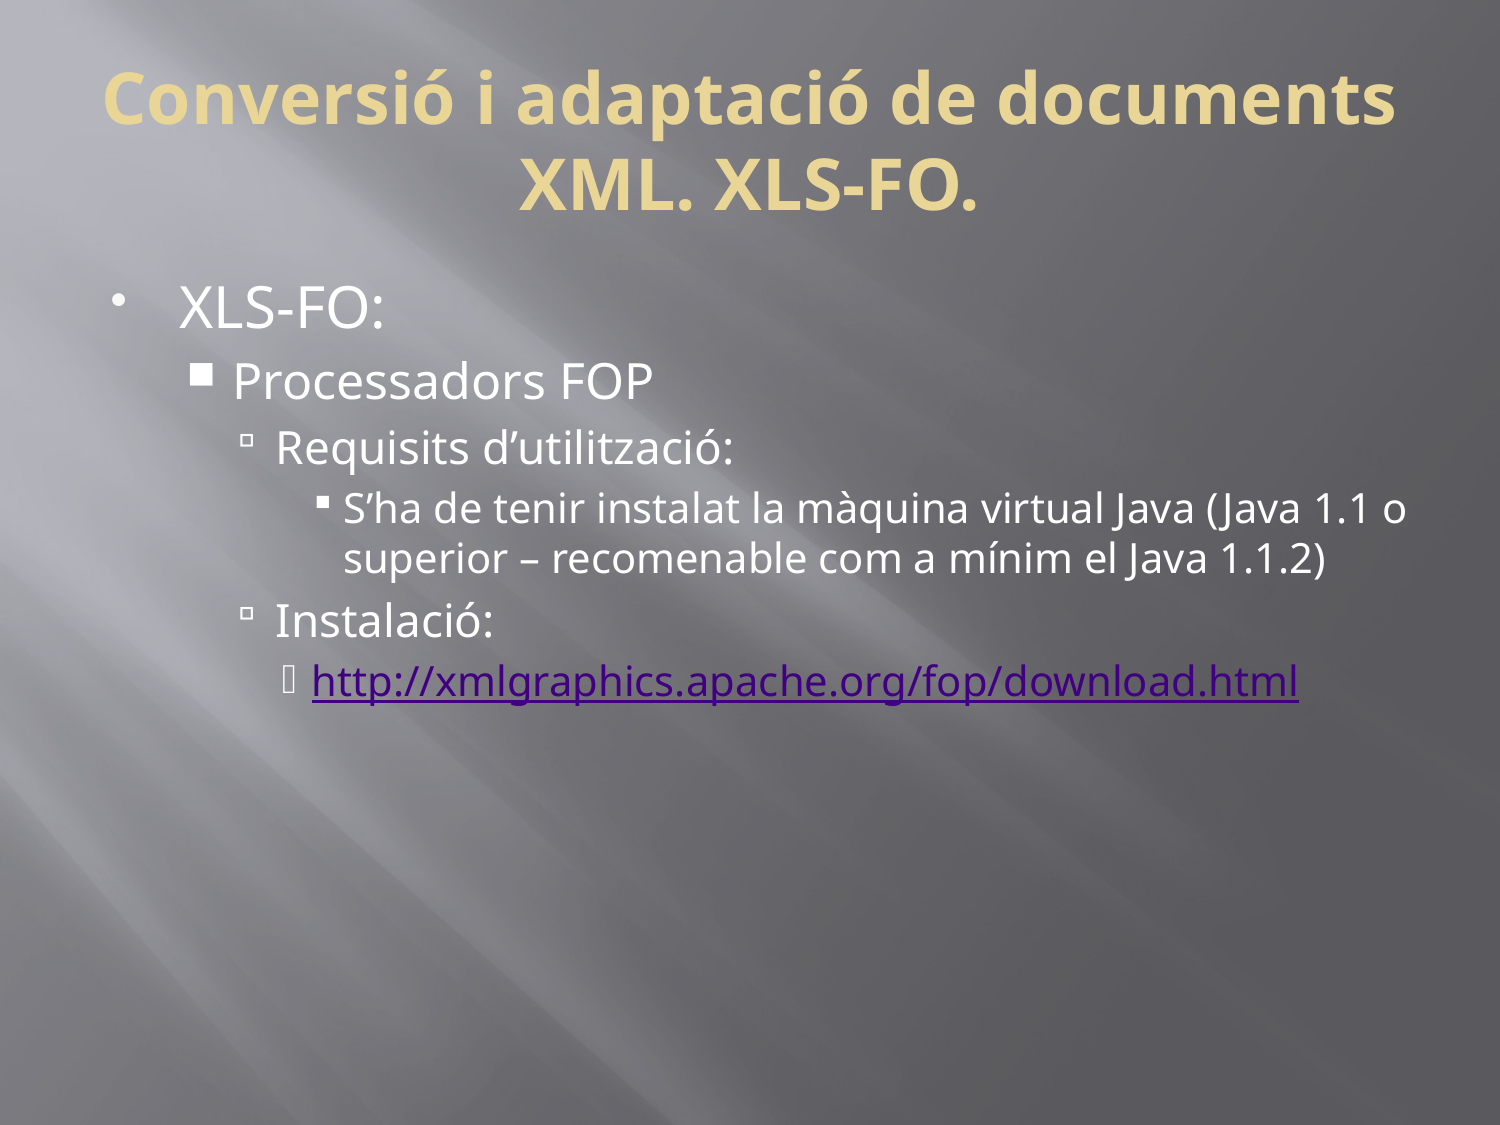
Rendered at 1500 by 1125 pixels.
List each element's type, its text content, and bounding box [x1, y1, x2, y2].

picture [0, 0, 1500, 1125]
list XLS-FO: Processadors FOP Requisits d’utilització: S’ha de tenir instalat la màquina virtual Java (Java 1.1 o superior – recomenable com a mínim el Java 1.1.2) Instalació: http://xmlgraphics.apache.org/fop/download.html [75, 262, 1425, 1035]
title Conversió i adaptació de documents XML. XLS-FO. [75, 45, 1425, 233]
